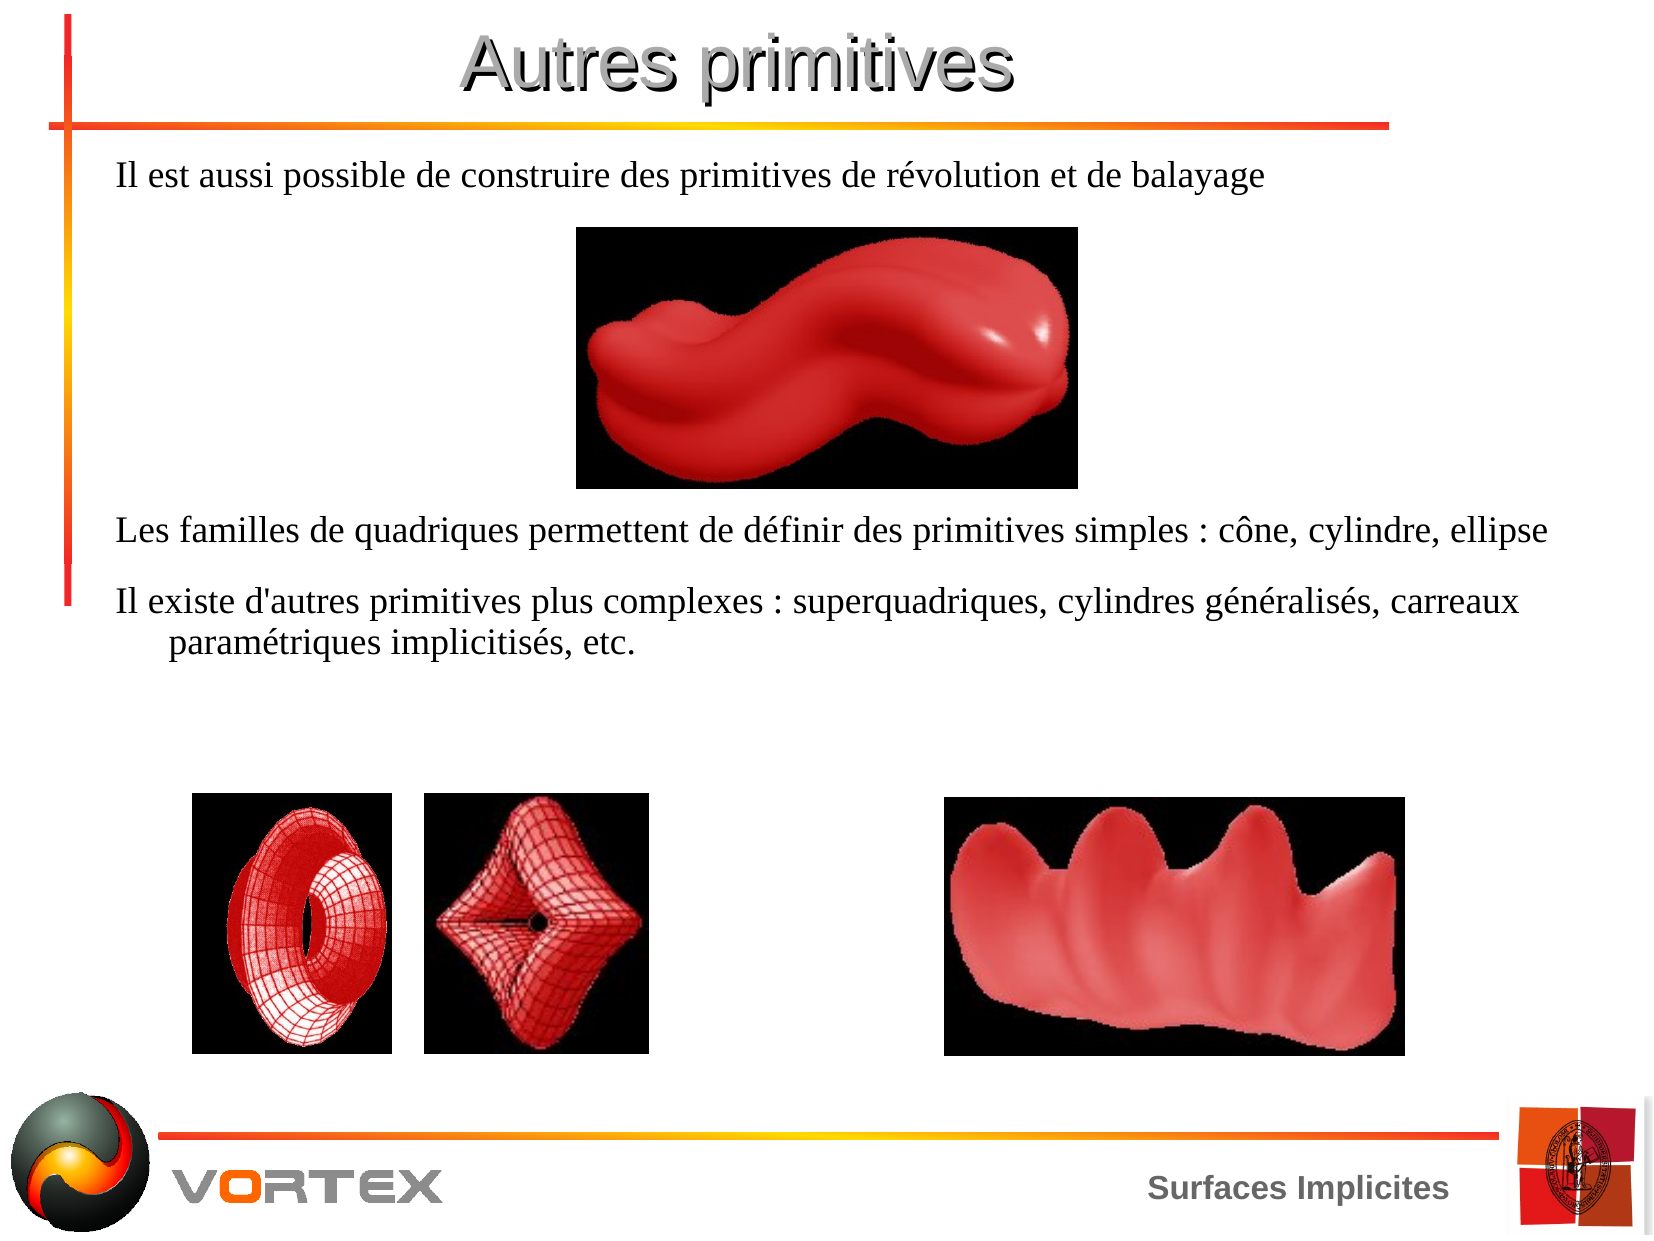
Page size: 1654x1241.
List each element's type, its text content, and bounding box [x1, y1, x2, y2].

title Autres primitives [82, 4, 1392, 120]
picture [192, 793, 392, 1054]
list Il est aussi possible de construire des primitives de révolution et de balayage Les familles de quadriques permettent de définir des primitives simples : cône, cylindre, ellipse Il existe d'autres primitives plus complexes : superquadriques, cylindres généralisés, carreaux paramétriques implicitisés, etc. [97, 153, 1571, 1109]
picture [11, 1092, 443, 1232]
picture [424, 793, 649, 1054]
picture [576, 227, 1078, 489]
picture [944, 797, 1405, 1056]
picture [1505, 1096, 1653, 1235]
